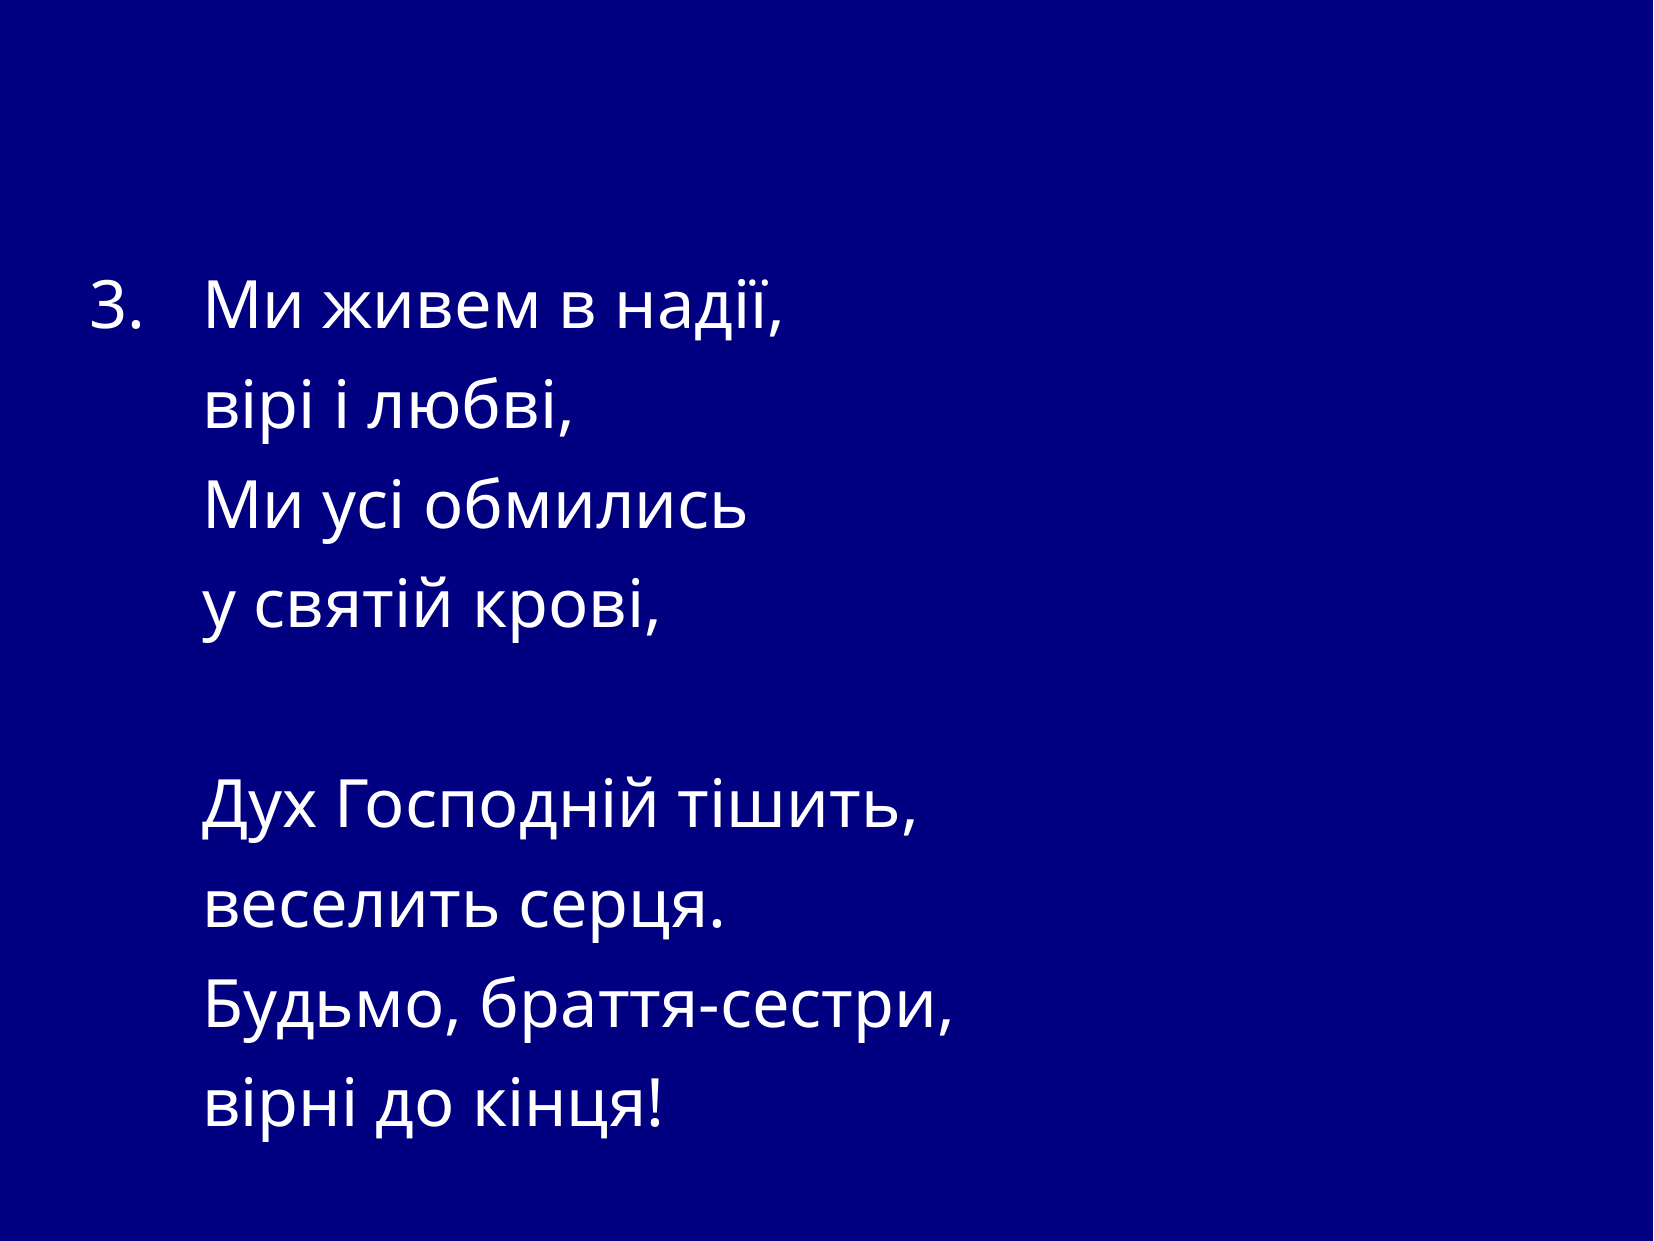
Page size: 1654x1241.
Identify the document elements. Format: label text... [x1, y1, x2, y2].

text_box 3. Ми живем в надії, вірі і любві, Ми усі обмились у святій крові, Дух Господній тішить, веселить серця. Будьмо, браття-сестри, вірні до кінця! [75, 150, 1576, 1163]
